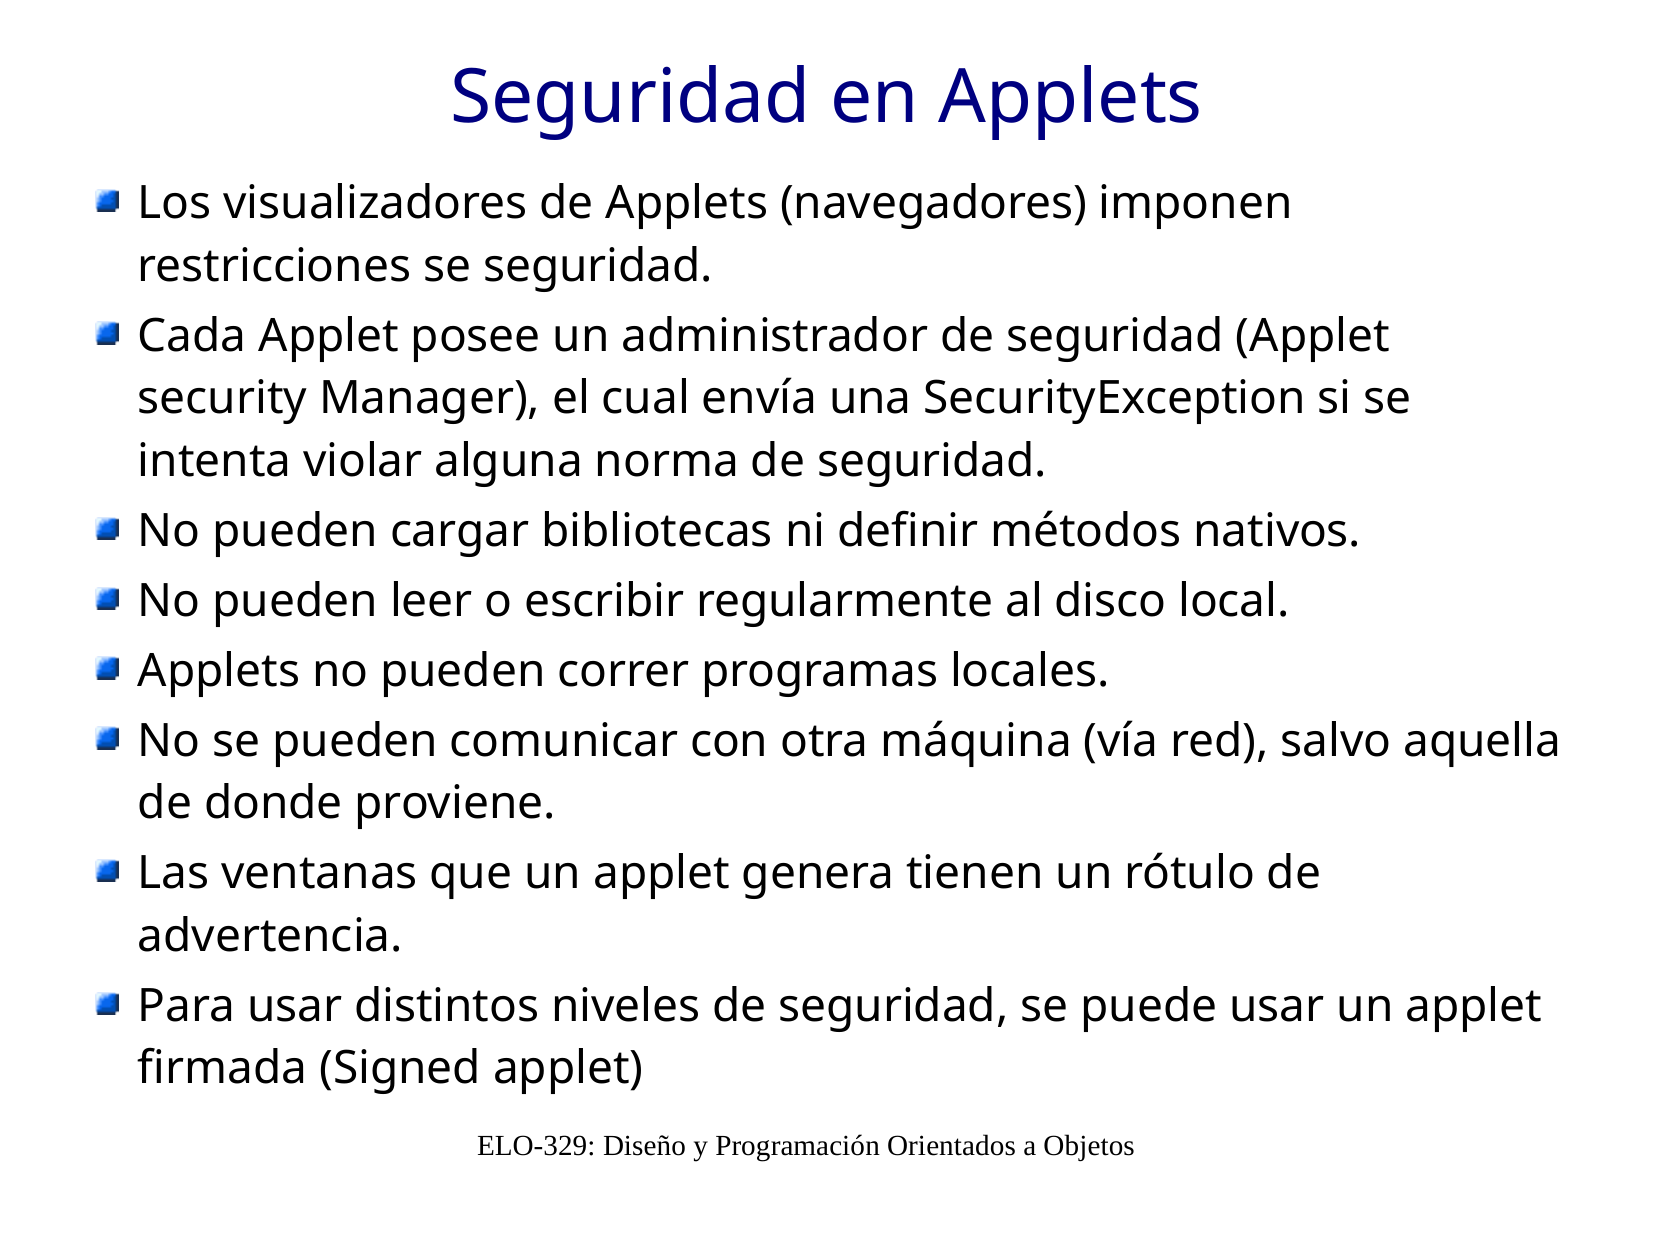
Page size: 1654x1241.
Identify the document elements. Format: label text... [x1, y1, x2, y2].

title Seguridad en Applets [82, 43, 1571, 145]
list Los visualizadores de Applets (navegadores) imponen restricciones se seguridad. Cada Applet posee un administrador de seguridad (Applet security Manager), el cual envía una SecurityException si se intenta violar alguna norma de seguridad. No pueden cargar bibliotecas ni definir métodos nativos. No pueden leer o escribir regularmente al disco local. Applets no pueden correr programas locales. No se pueden comunicar con otra máquina (vía red), salvo aquella de donde proviene. Las ventanas que un applet genera tienen un rótulo de advertencia. Para usar distintos niveles de seguridad, se puede usar un applet firmada (Signed applet) [81, 169, 1571, 1099]
